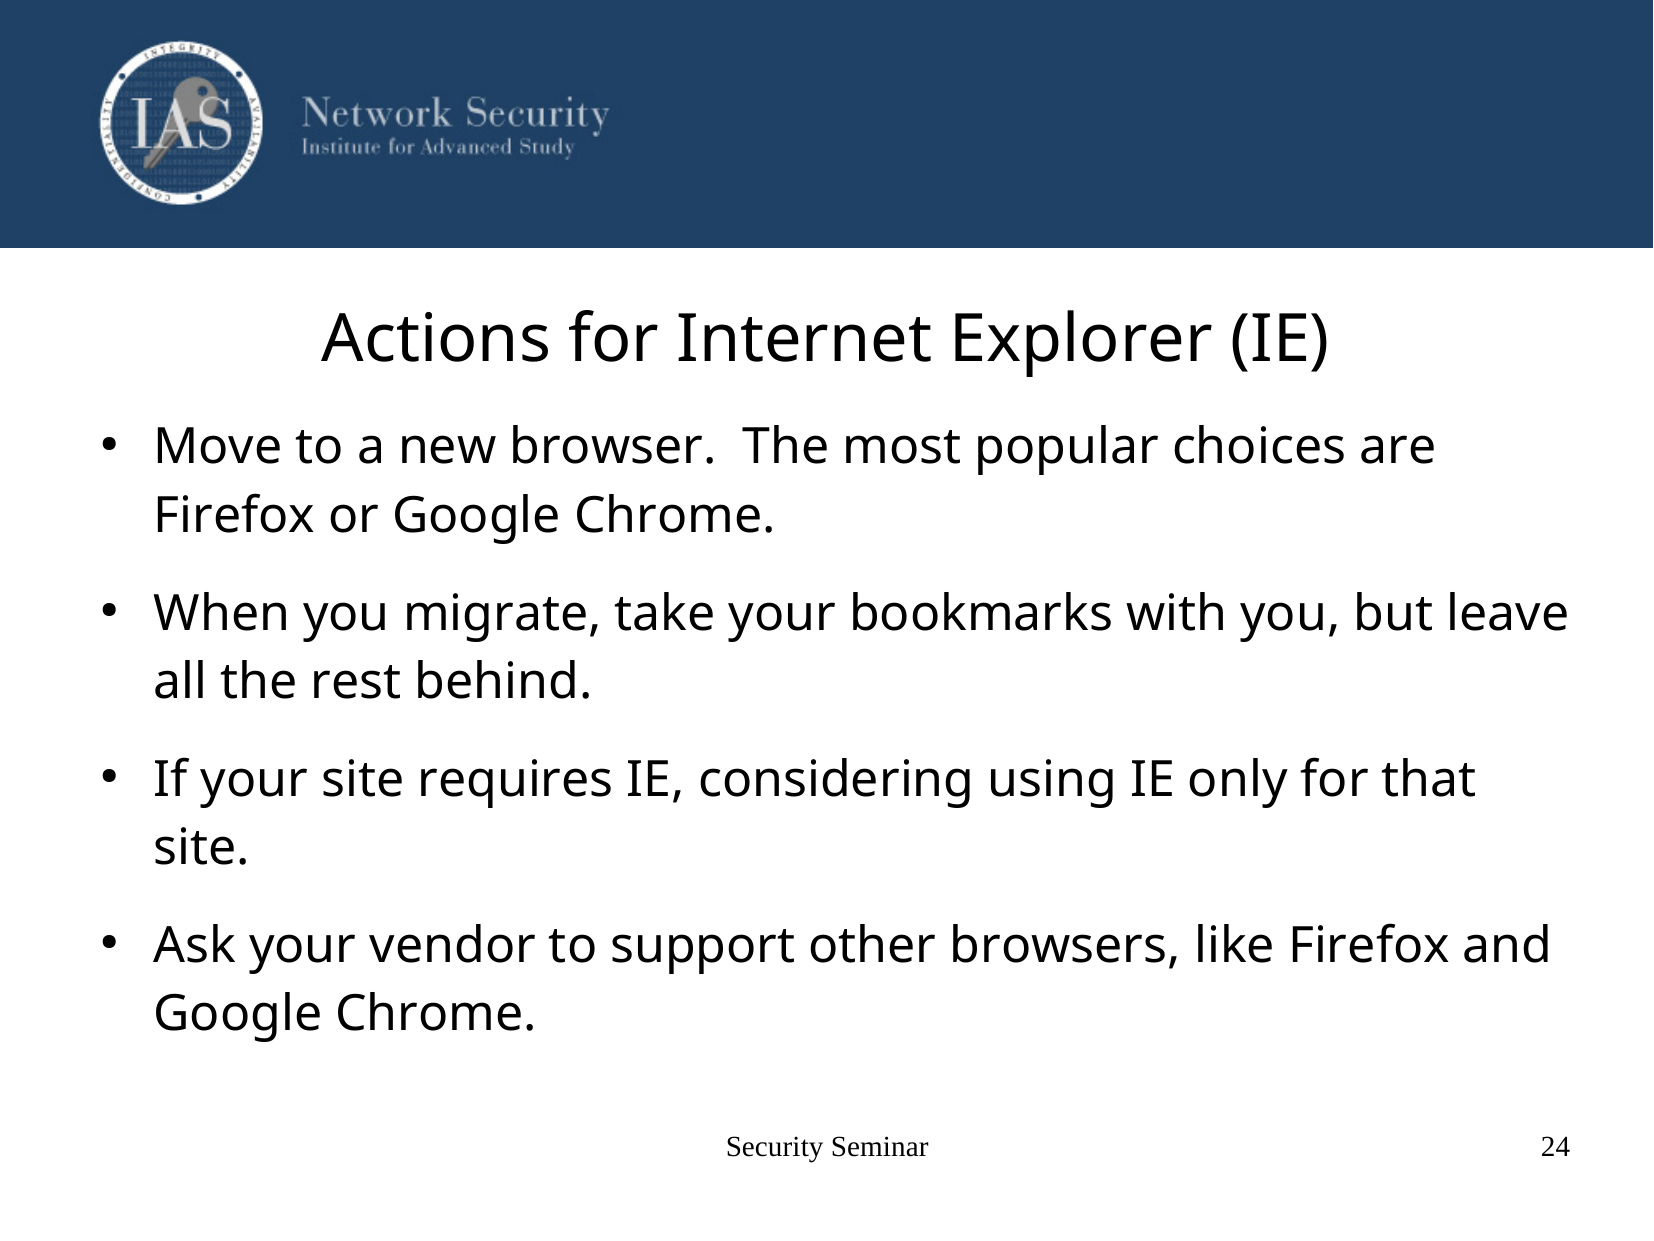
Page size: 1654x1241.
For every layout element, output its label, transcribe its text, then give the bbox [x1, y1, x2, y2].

list Actions for Internet Explorer (IE) Move to a new browser. The most popular choices are Firefox or Google Chrome. When you migrate, take your bookmarks with you, but leave all the rest behind. If your site requires IE, considering using IE only for that site. Ask your vendor to support other browsers, like Firefox and Google Chrome. [82, 290, 1571, 1109]
picture [0, 0, 1653, 248]
